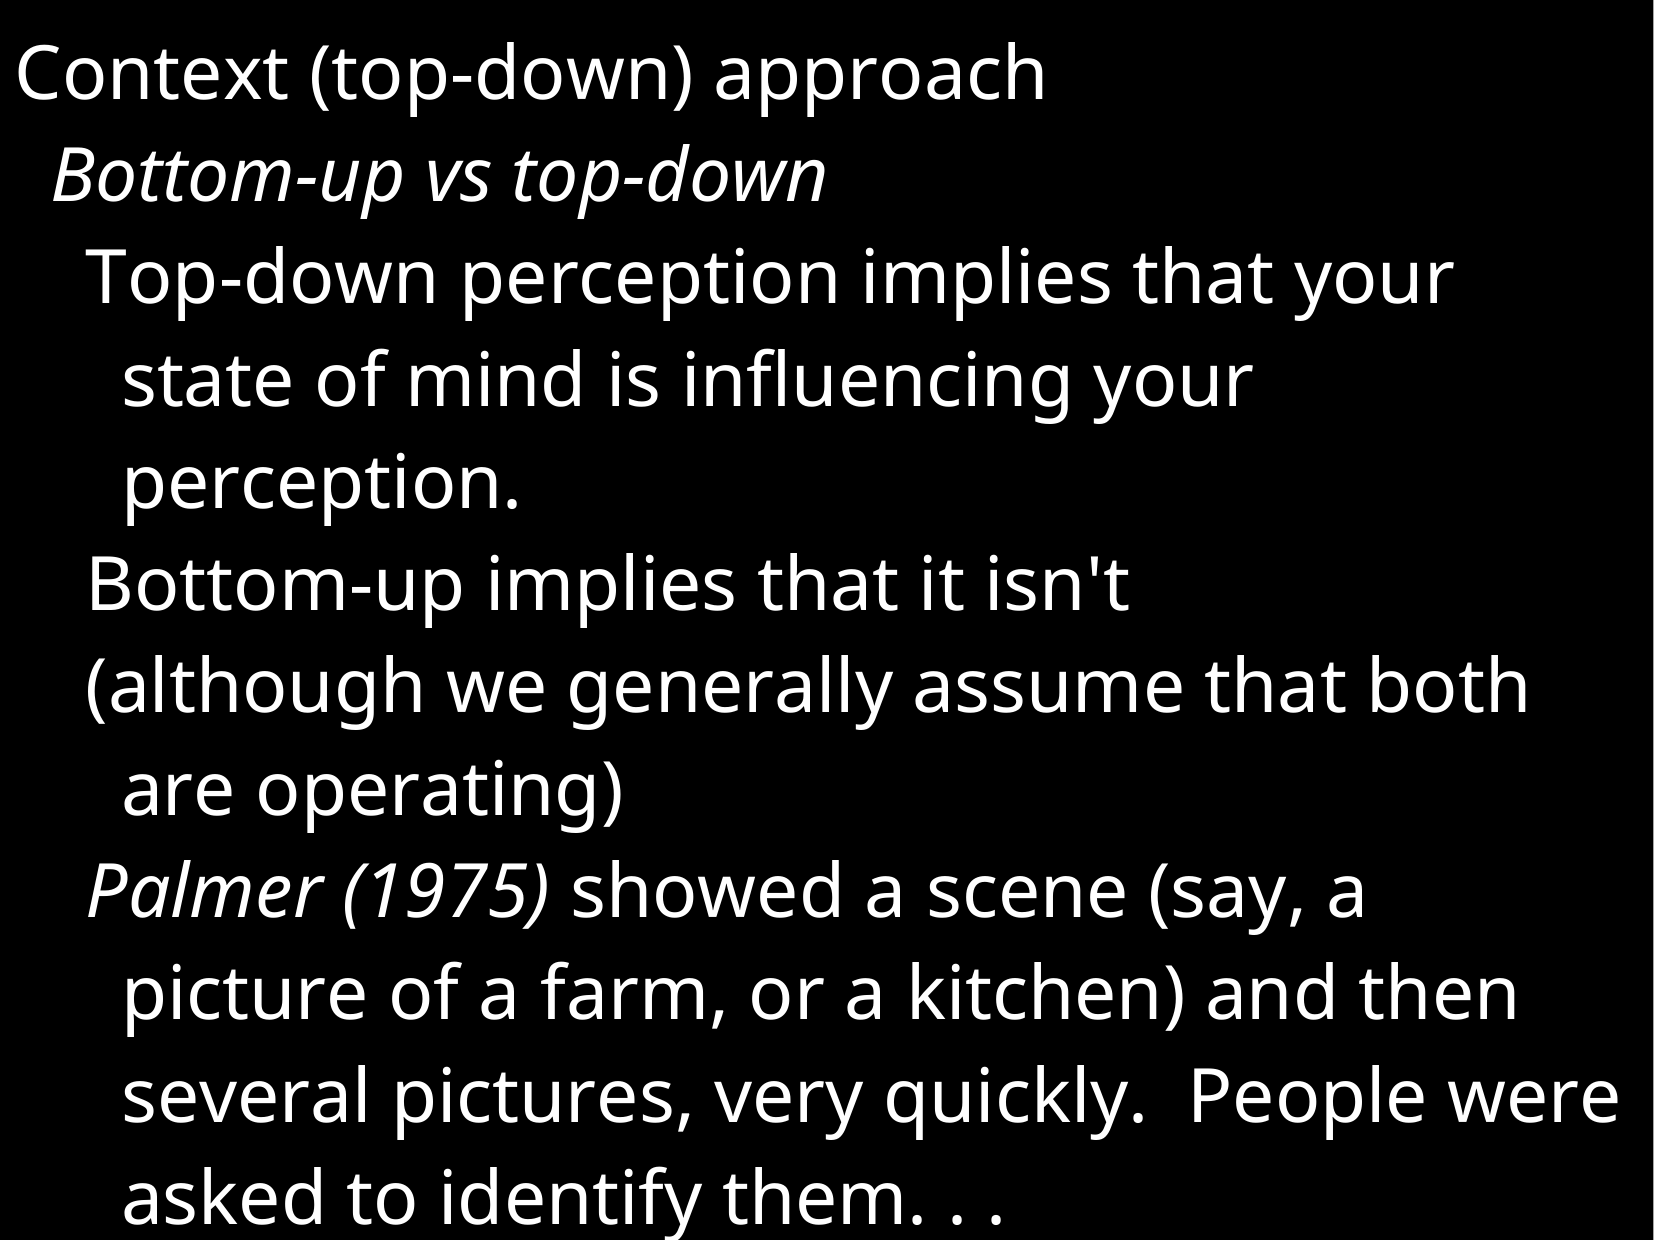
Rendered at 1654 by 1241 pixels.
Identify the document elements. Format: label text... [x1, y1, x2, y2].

text_box Context (top-down) approach Bottom-up vs top-down Top-down perception implies that your state of mind is influencing your perception. Bottom-up implies that it isn't (although we generally assume that both are operating) Palmer (1975) showed a scene (say, a picture of a farm, or a kitchen) and then several pictures, very quickly. People were asked to identify them. . . [0, 11, 1651, 1122]
